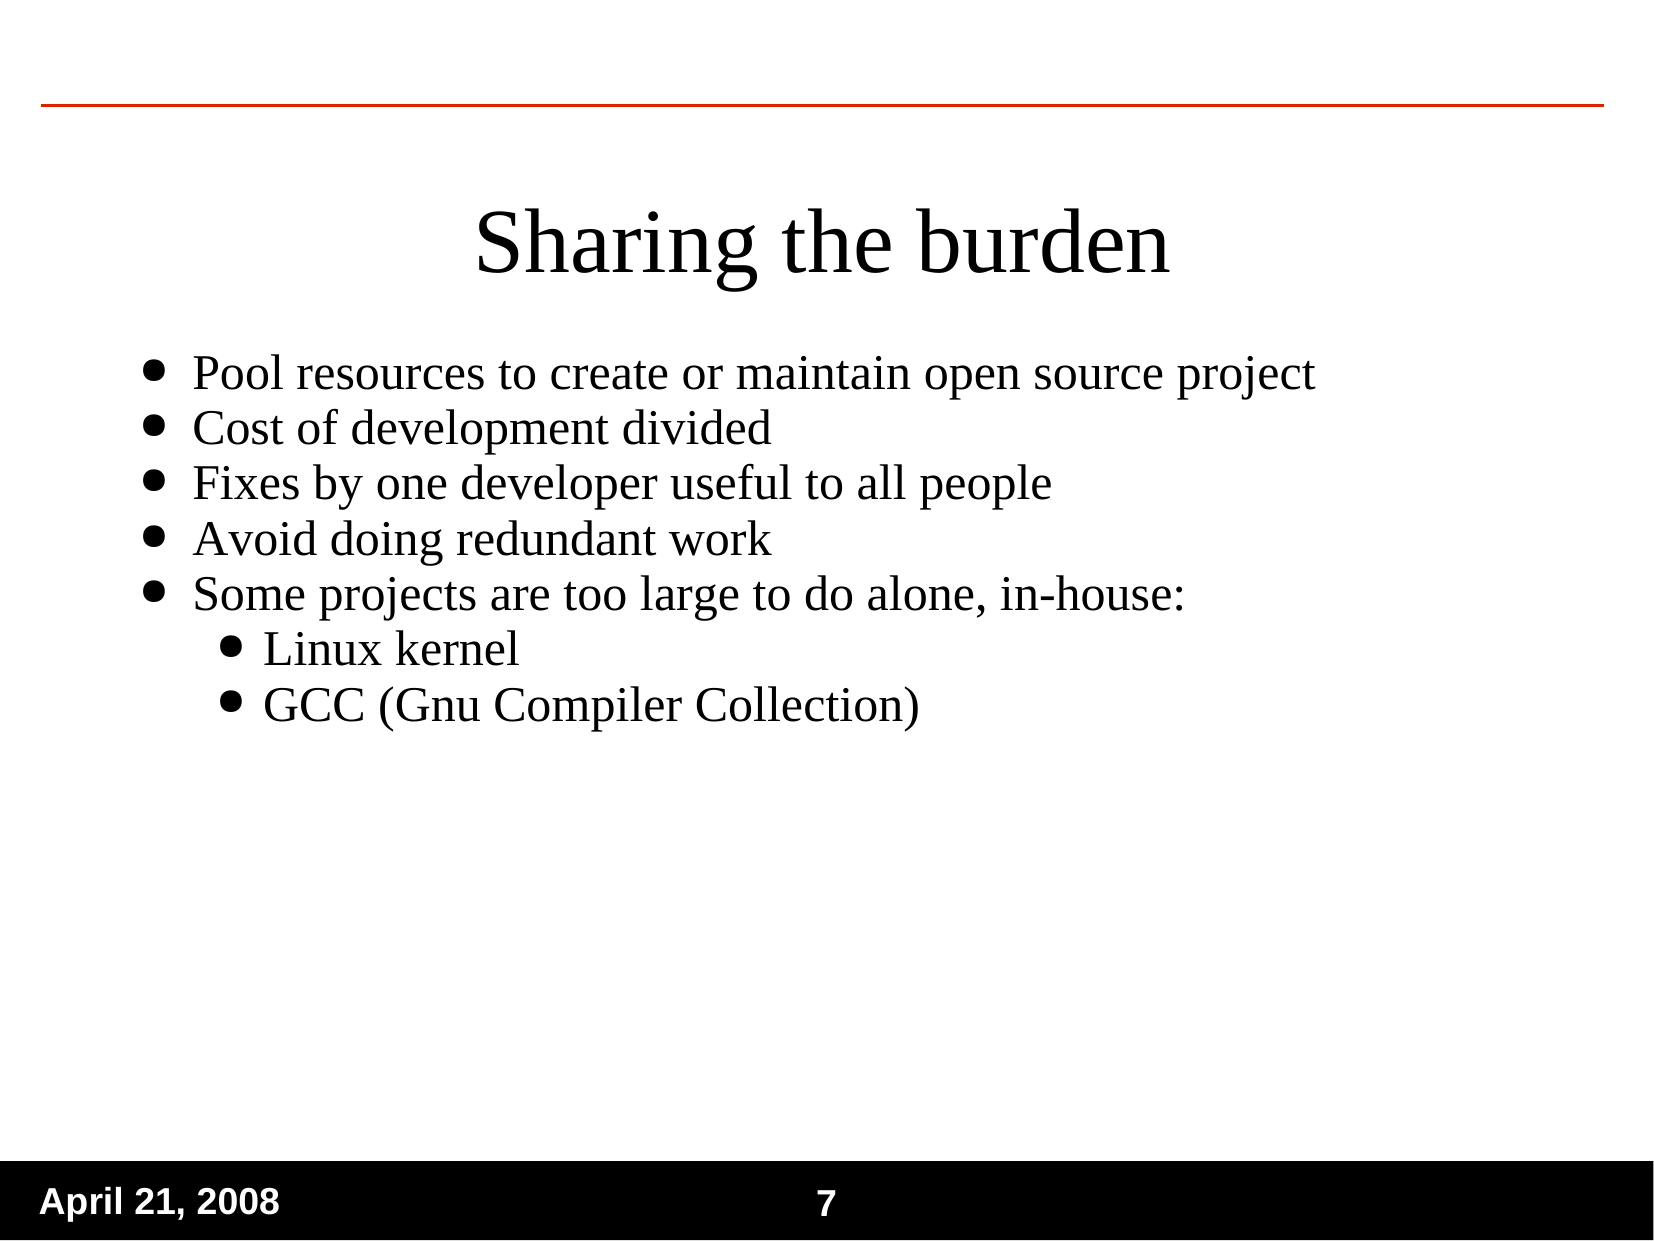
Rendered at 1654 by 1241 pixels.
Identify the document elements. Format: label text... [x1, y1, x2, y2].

list Pool resources to create or maintain open source project Cost of development divided Fixes by one developer useful to all people Avoid doing redundant work Some projects are too large to do alone, in-house: Linux kernel GCC (Gnu Compiler Collection) [121, 344, 1534, 1127]
title Sharing the burden [117, 137, 1530, 346]
